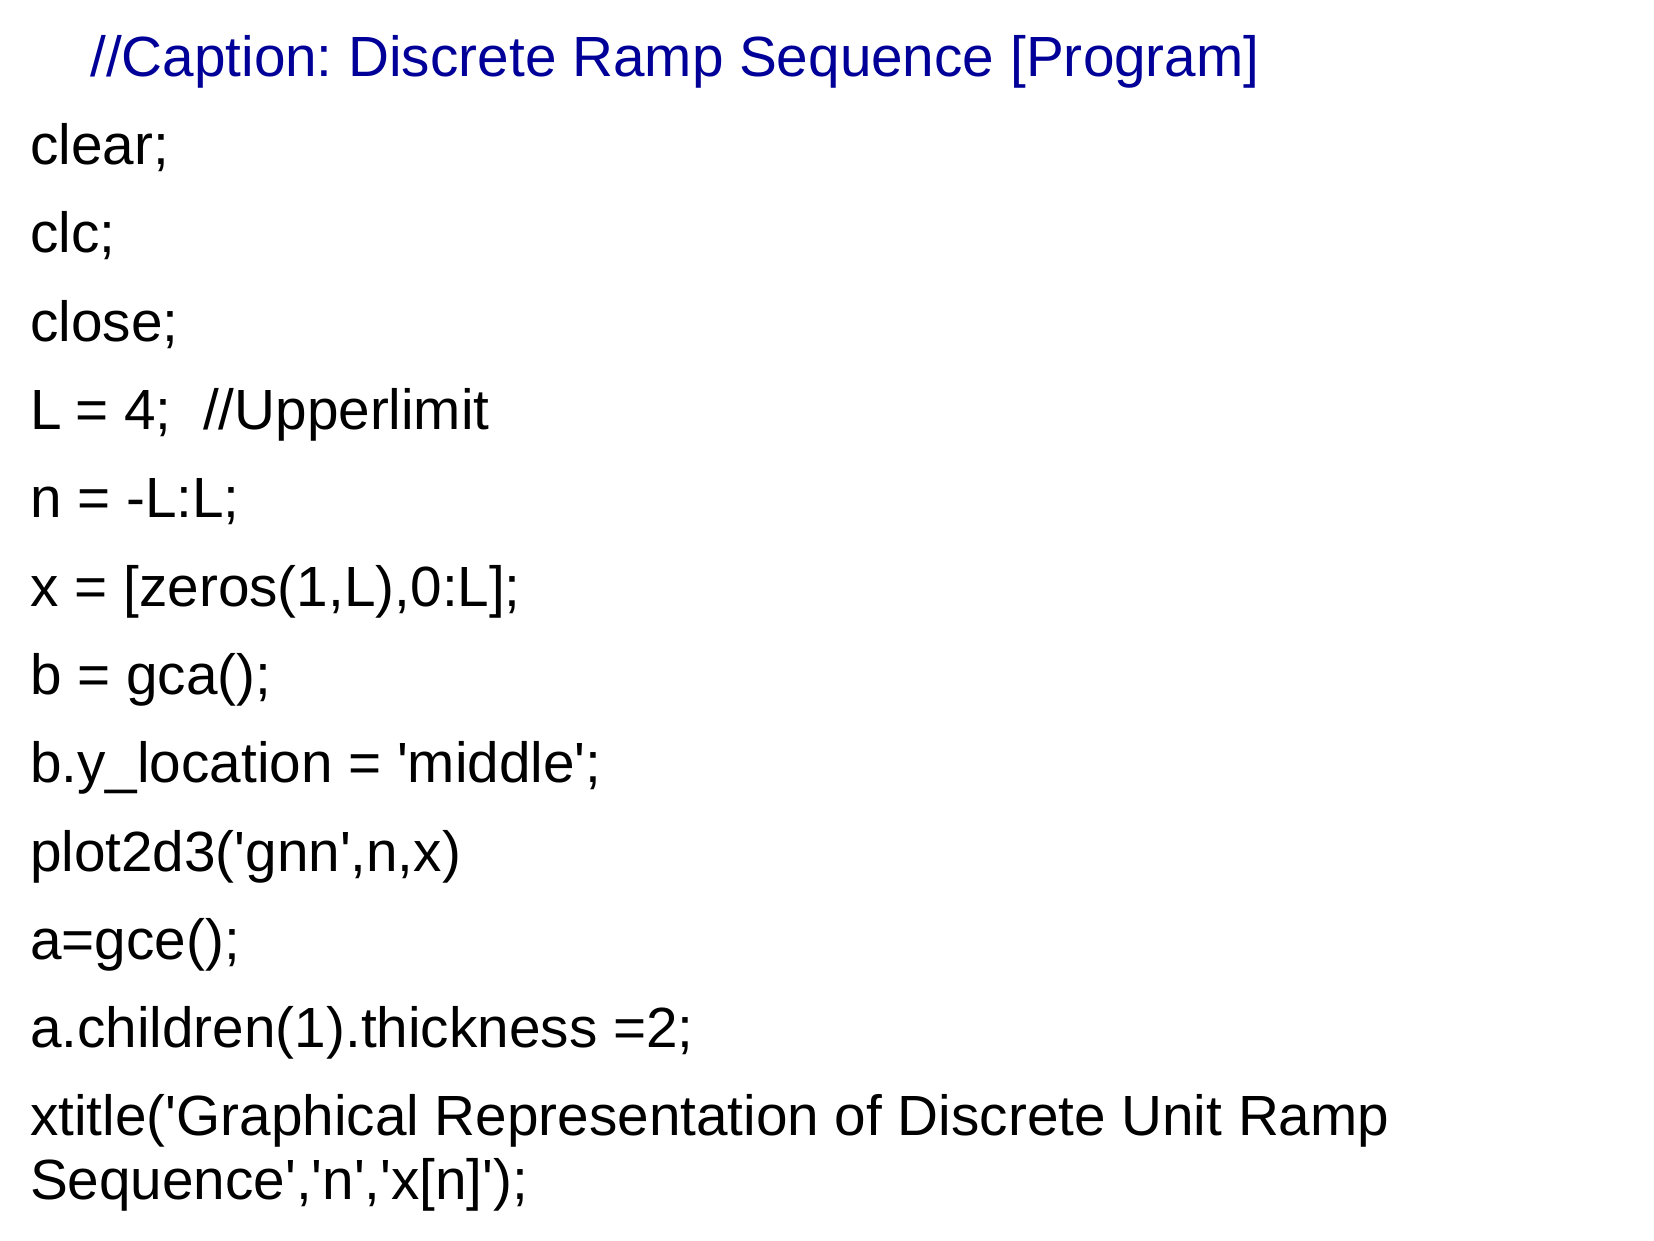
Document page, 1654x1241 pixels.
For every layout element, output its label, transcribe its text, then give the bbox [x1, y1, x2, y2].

list //Caption: Discrete Ramp Sequence [Program] clear; clc; close; L = 4; //Upperlimit n = -L:L; x = [zeros(1,L),0:L]; b = gca(); b.y_location = 'middle'; plot2d3('gnn',n,x) a=gce(); a.children(1).thickness =2; xtitle('Graphical Representation of Discrete Unit Ramp Sequence','n','x[n]'); [30, 25, 1621, 1221]
